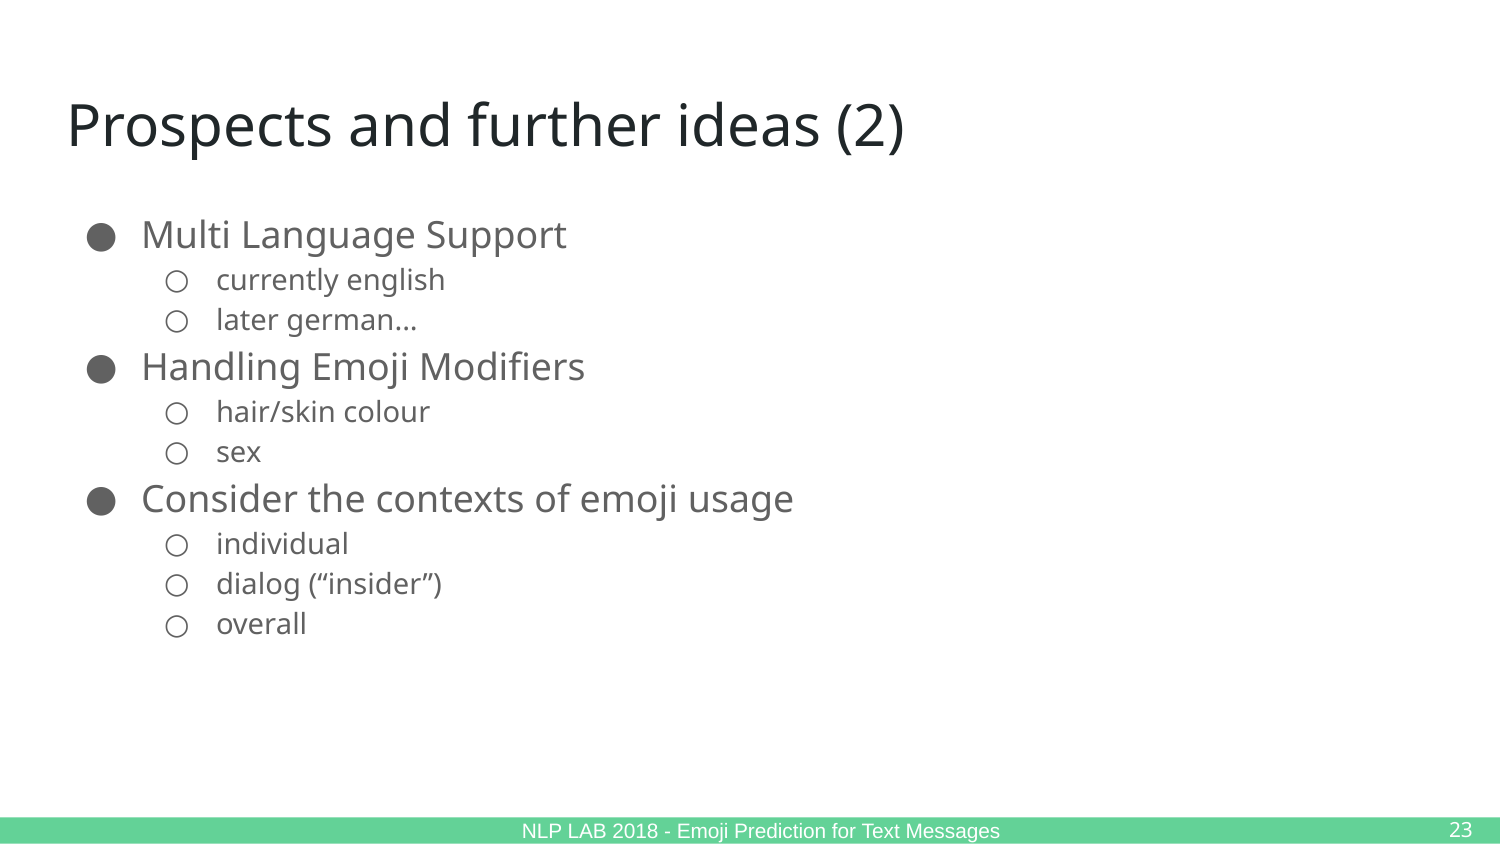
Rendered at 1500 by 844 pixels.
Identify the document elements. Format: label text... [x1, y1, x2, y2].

title Prospects and further ideas (2) [51, 72, 1449, 167]
list Multi Language Support currently english later german... Handling Emoji Modifiers hair/skin colour sex Consider the contexts of emoji usage individual dialog (“insider”) overall [51, 189, 1449, 750]
slide_number <Foliennummer> [1397, 811, 1488, 844]
